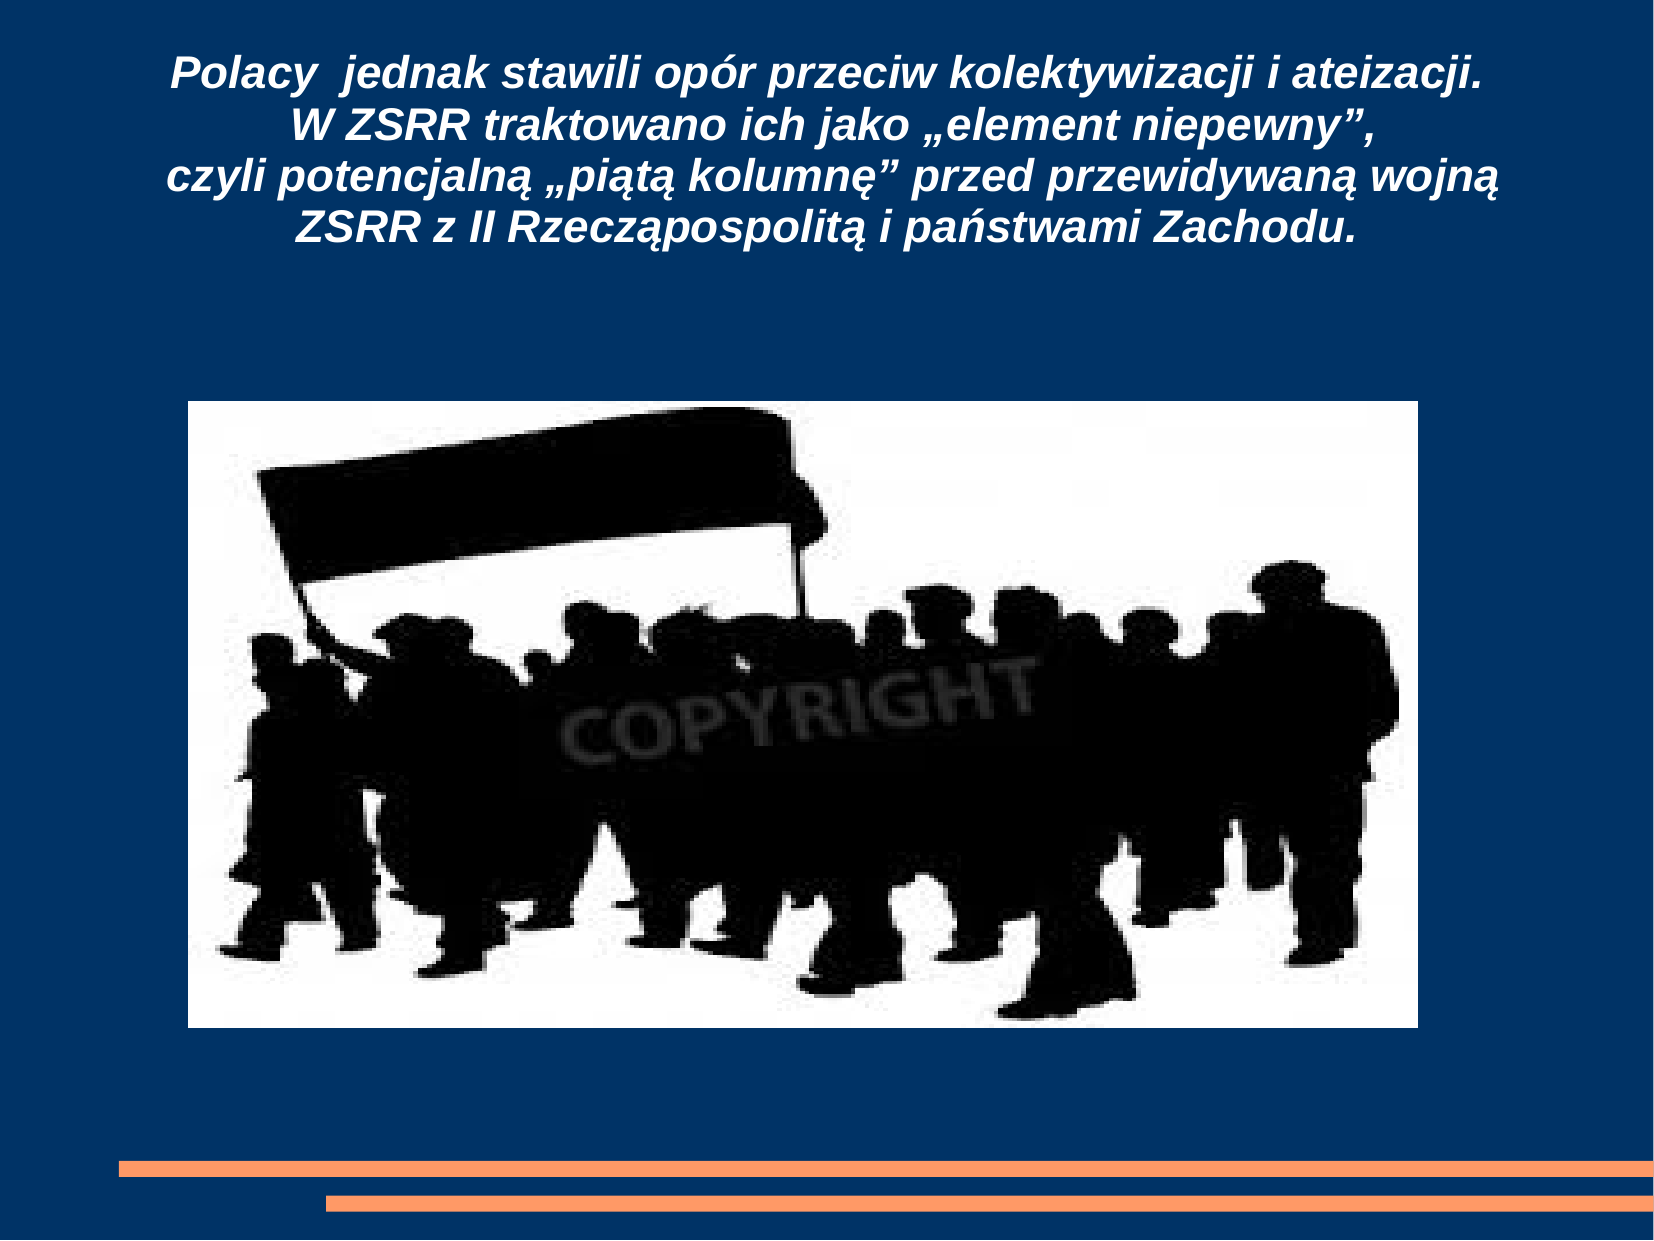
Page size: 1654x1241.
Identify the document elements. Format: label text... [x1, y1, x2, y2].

title Polacy jednak stawili opór przeciw kolektywizacji i ateizacji. W ZSRR traktowano ich jako „element niepewny”, czyli potencjalną „piątą kolumnę” przed przewidywaną wojną ZSRR z II Rzecząpospolitą i państwami Zachodu. [121, 46, 1534, 254]
picture [188, 401, 1418, 1028]
